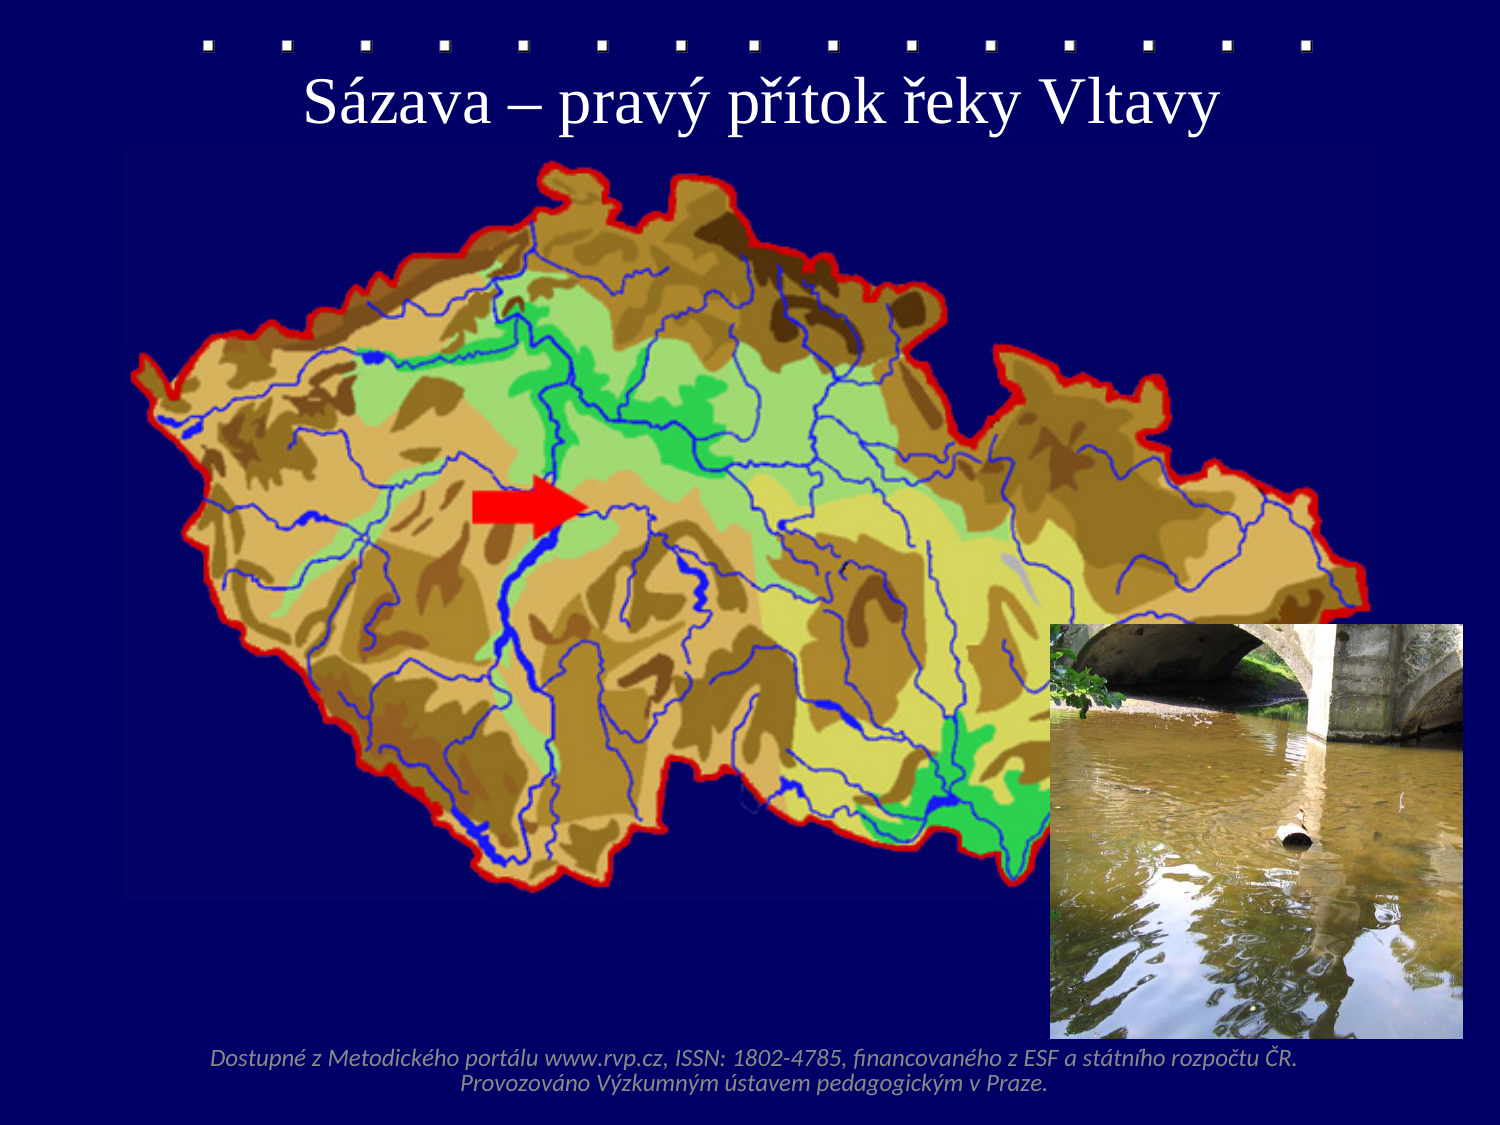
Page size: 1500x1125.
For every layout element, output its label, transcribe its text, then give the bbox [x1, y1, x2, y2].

picture [125, 149, 1463, 1039]
picture [200, 37, 1326, 57]
text_box Sázava – pravý přítok řeky Vltavy [212, 62, 1313, 150]
